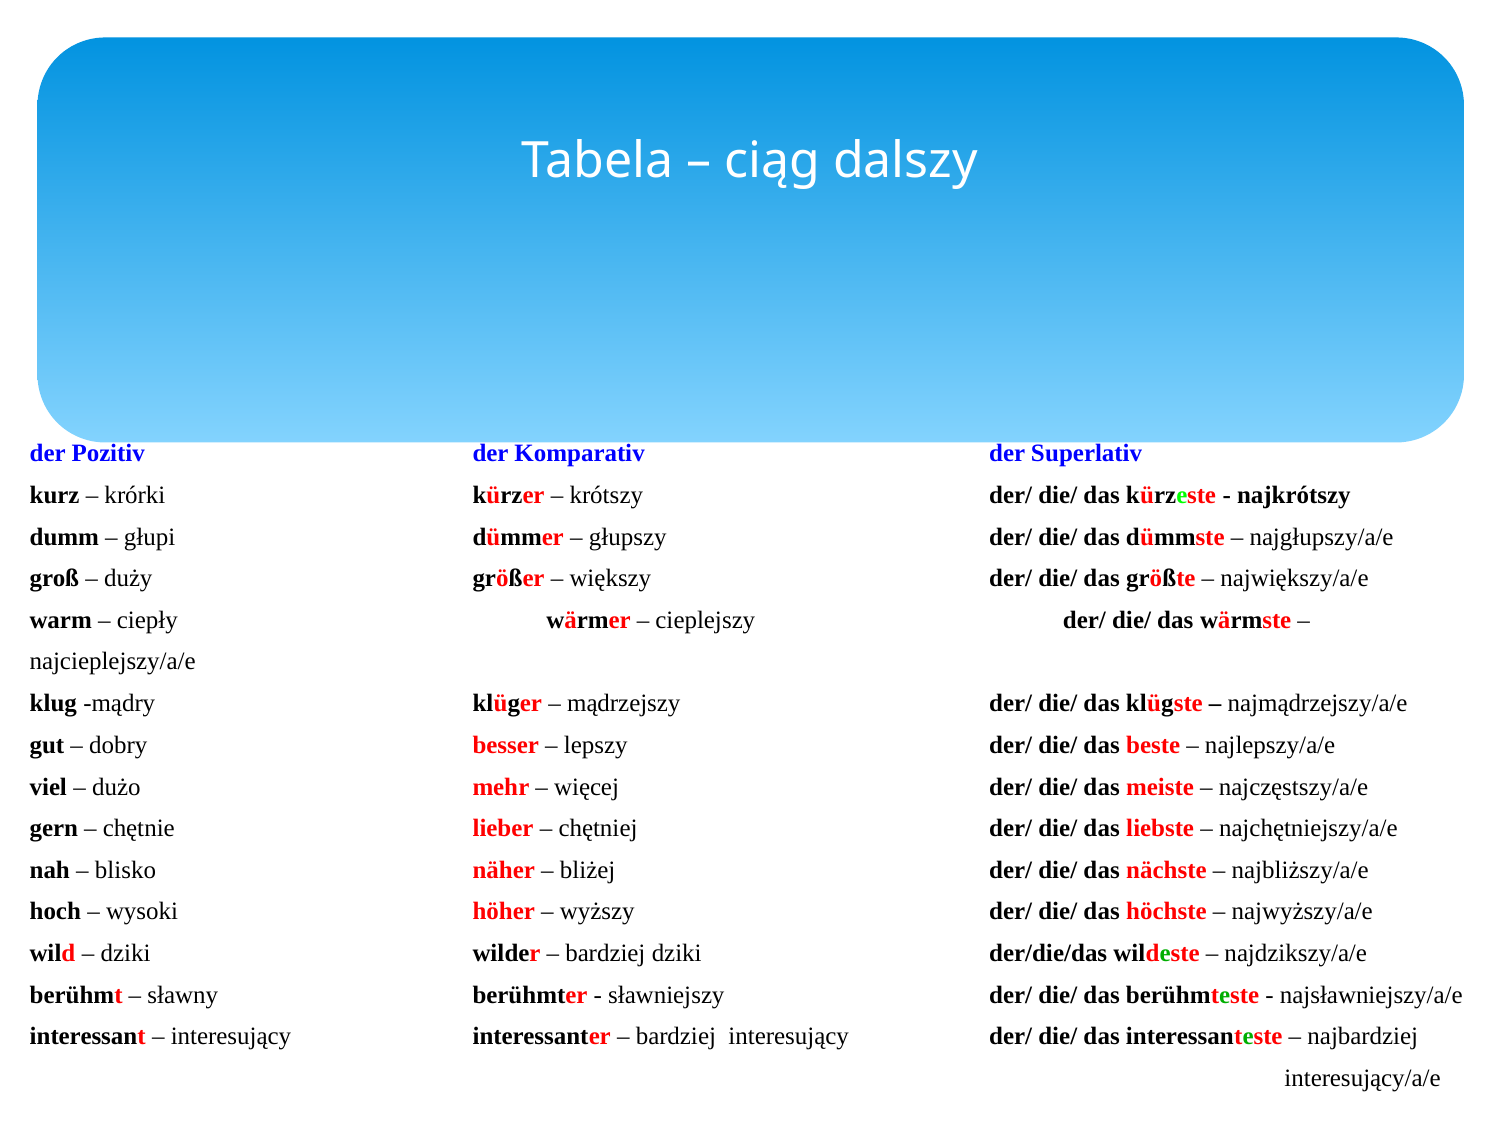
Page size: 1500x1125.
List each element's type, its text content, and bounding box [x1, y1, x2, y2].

subtitle der Pozitiv der Komparativ der Superlativ kurz – krórki kürzer – krótszy der/ die/ das kürzeste - najkrótszy dumm – głupi dümmer – głupszy der/ die/ das dümmste – najgłupszy/a/e groß – duży größer – większy der/ die/ das größte – największy/a/e warm – ciepły wärmer – cieplejszy der/ die/ das wärmste – najcieplejszy/a/e klug -mądry klüger – mądrzejszy der/ die/ das klügste – najmądrzejszy/a/e gut – dobry besser – lepszy der/ die/ das beste – najlepszy/a/e viel – dużo mehr – więcej der/ die/ das meiste – najczęstszy/a/e gern – chętnie lieber – chętniej der/ die/ das liebste – najchętniejszy/a/e nah – blisko näher – bliżej der/ die/ das nächste – najbliższy/a/e hoch – wysoki höher – wyższy der/ die/ das höchste – najwyższy/a/e wild – dziki wilder – bardziej dziki der/die/das wildeste – najdzikszy/a/e berühmt – sławny berühmter - sławniejszy der/ die/ das berühmteste - najsławniejszy/a/e interessant – interesujący interessanter – bardziej interesujący der/ die/ das interessanteste – najbardziej interesujący/a/e [29, 438, 1477, 1093]
title Tabela – ciąg dalszy [75, 55, 1425, 262]
